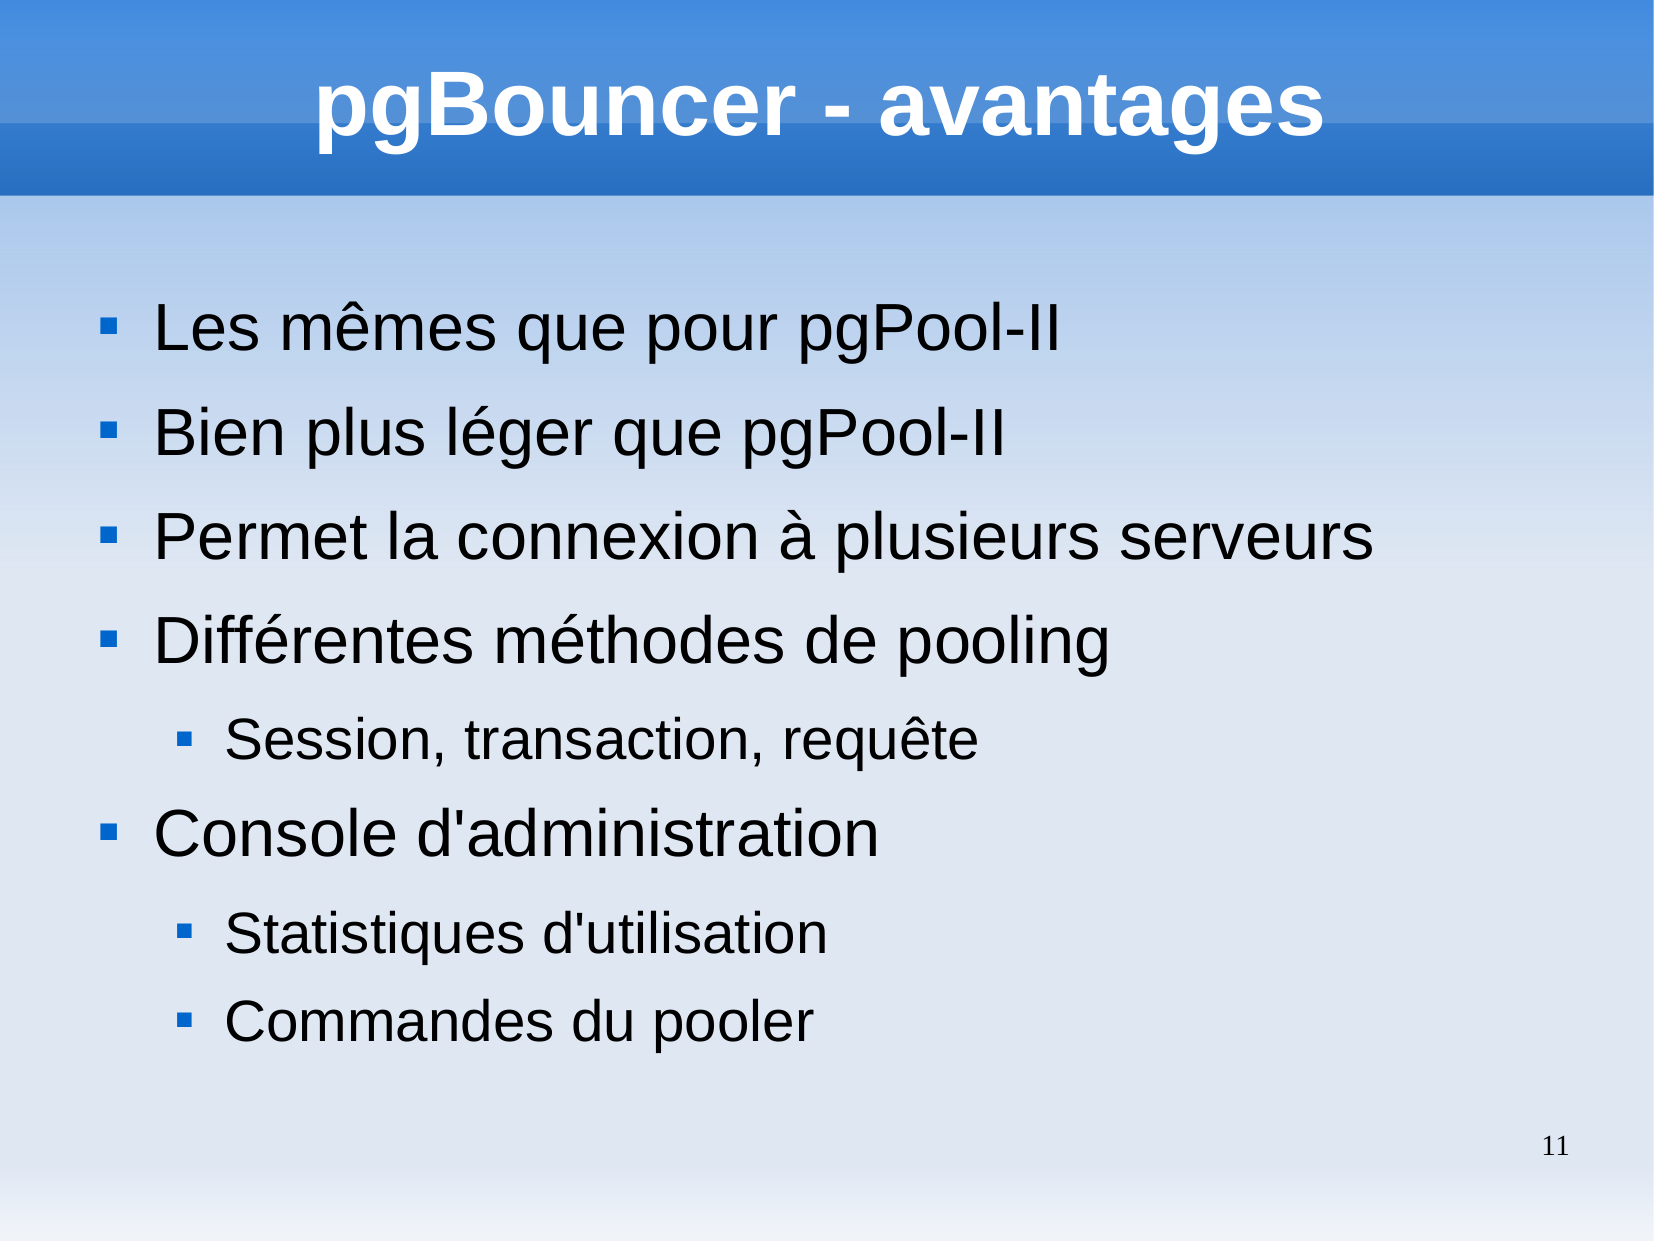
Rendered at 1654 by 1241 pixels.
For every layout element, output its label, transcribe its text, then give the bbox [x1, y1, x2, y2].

list Les mêmes que pour pgPool-II Bien plus léger que pgPool-II Permet la connexion à plusieurs serveurs Différentes méthodes de pooling Session, transaction, requête Console d'administration Statistiques d'utilisation Commandes du pooler [82, 290, 1571, 1094]
picture [0, 0, 1654, 1241]
title pgBouncer - avantages [76, 7, 1565, 200]
